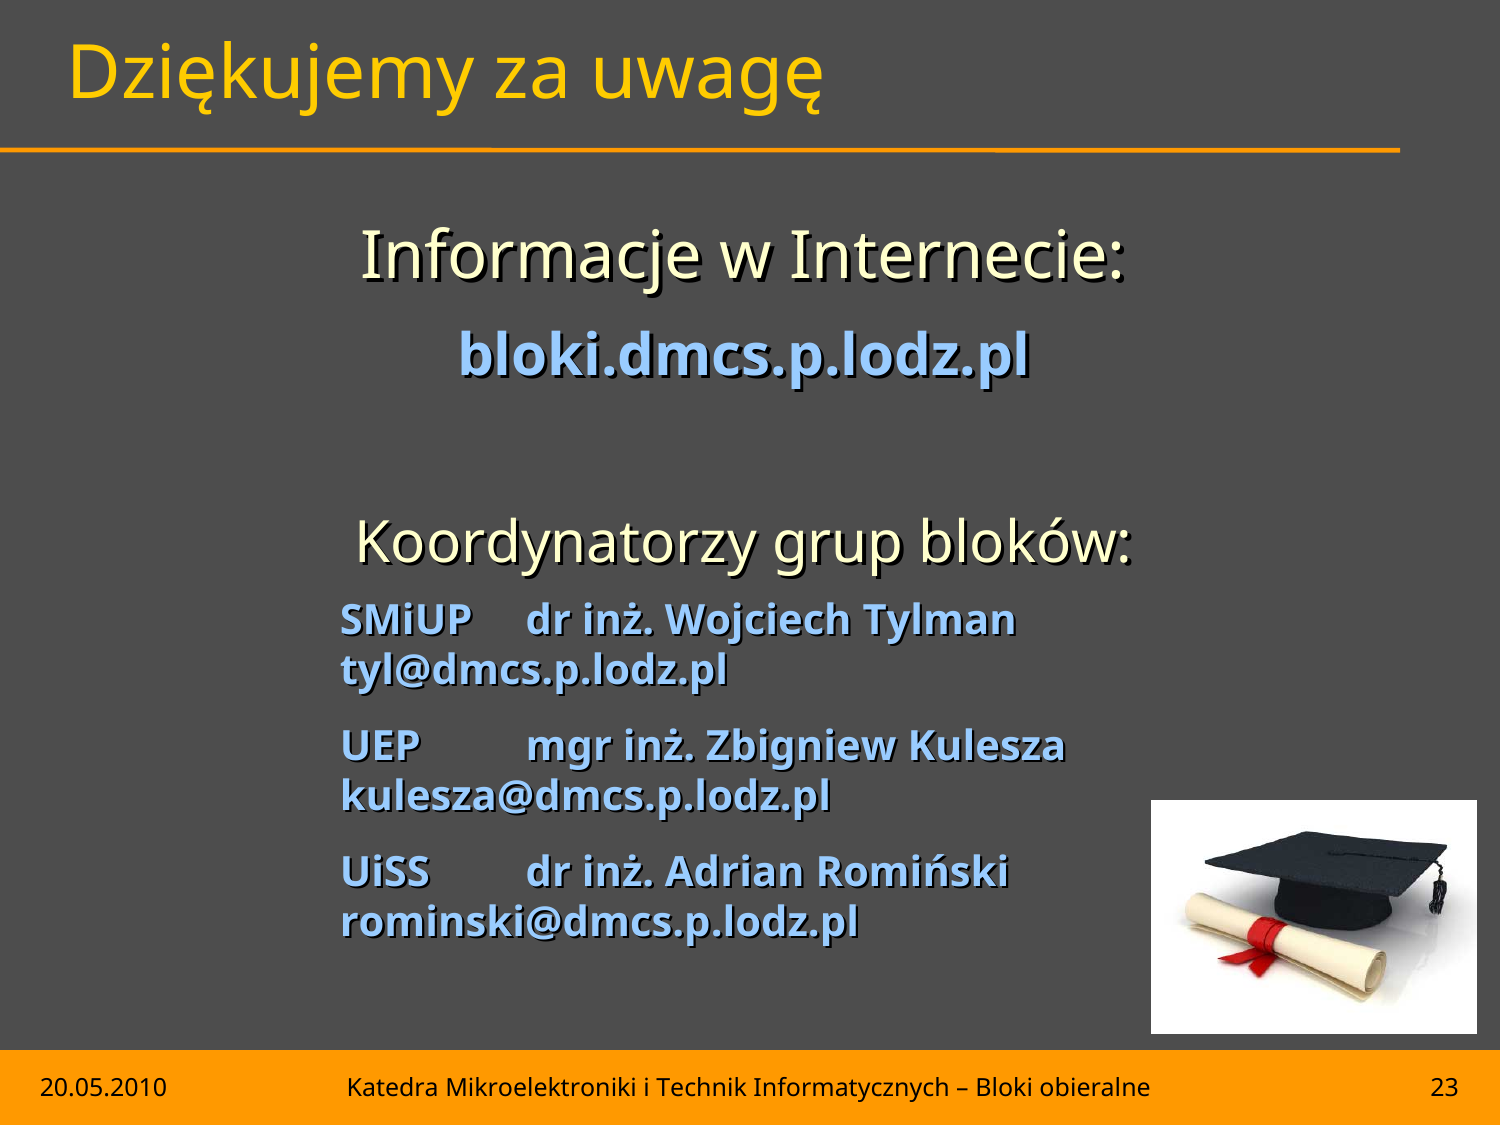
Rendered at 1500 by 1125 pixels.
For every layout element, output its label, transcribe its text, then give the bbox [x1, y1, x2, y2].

text_box SMiUP dr inż. Wojciech Tylman tyl@dmcs.p.lodz.pl UEP mgr inż. Zbigniew Kulesza kulesza@dmcs.p.lodz.pl UiSS dr inż. Adrian Romiński rominski@dmcs.p.lodz.pl [324, 584, 1163, 953]
picture [1151, 800, 1477, 1034]
title Dziękujemy za uwagę [52, 12, 1469, 127]
list Informacje w Internecie: bloki.dmcs.p.lodz.pl Koordynatorzy grup bloków: [24, 200, 1463, 626]
